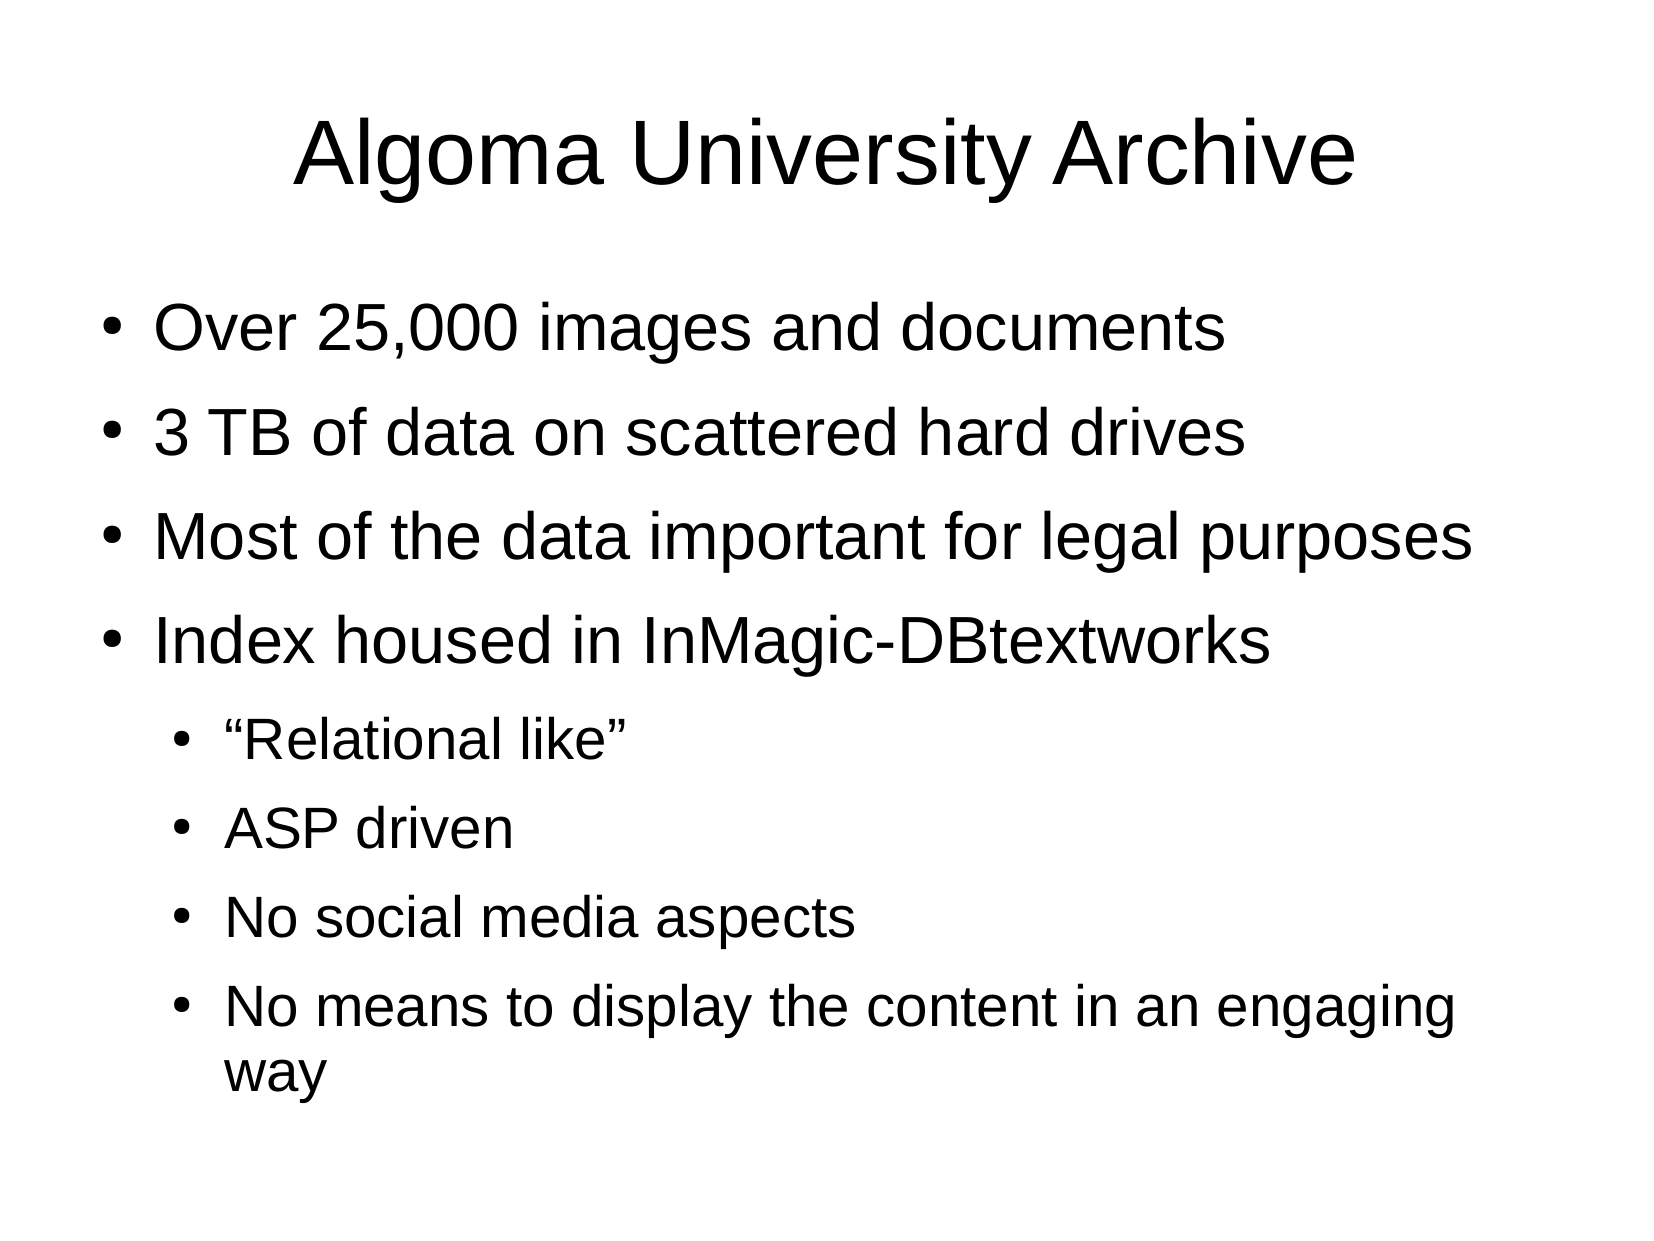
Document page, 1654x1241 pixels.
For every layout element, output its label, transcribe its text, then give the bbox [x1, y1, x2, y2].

list Over 25,000 images and documents 3 TB of data on scattered hard drives Most of the data important for legal purposes Index housed in InMagic-DBtextworks “Relational like” ASP driven No social media aspects No means to display the content in an engaging way [82, 290, 1571, 1109]
title Algoma University Archive [82, 49, 1571, 257]
